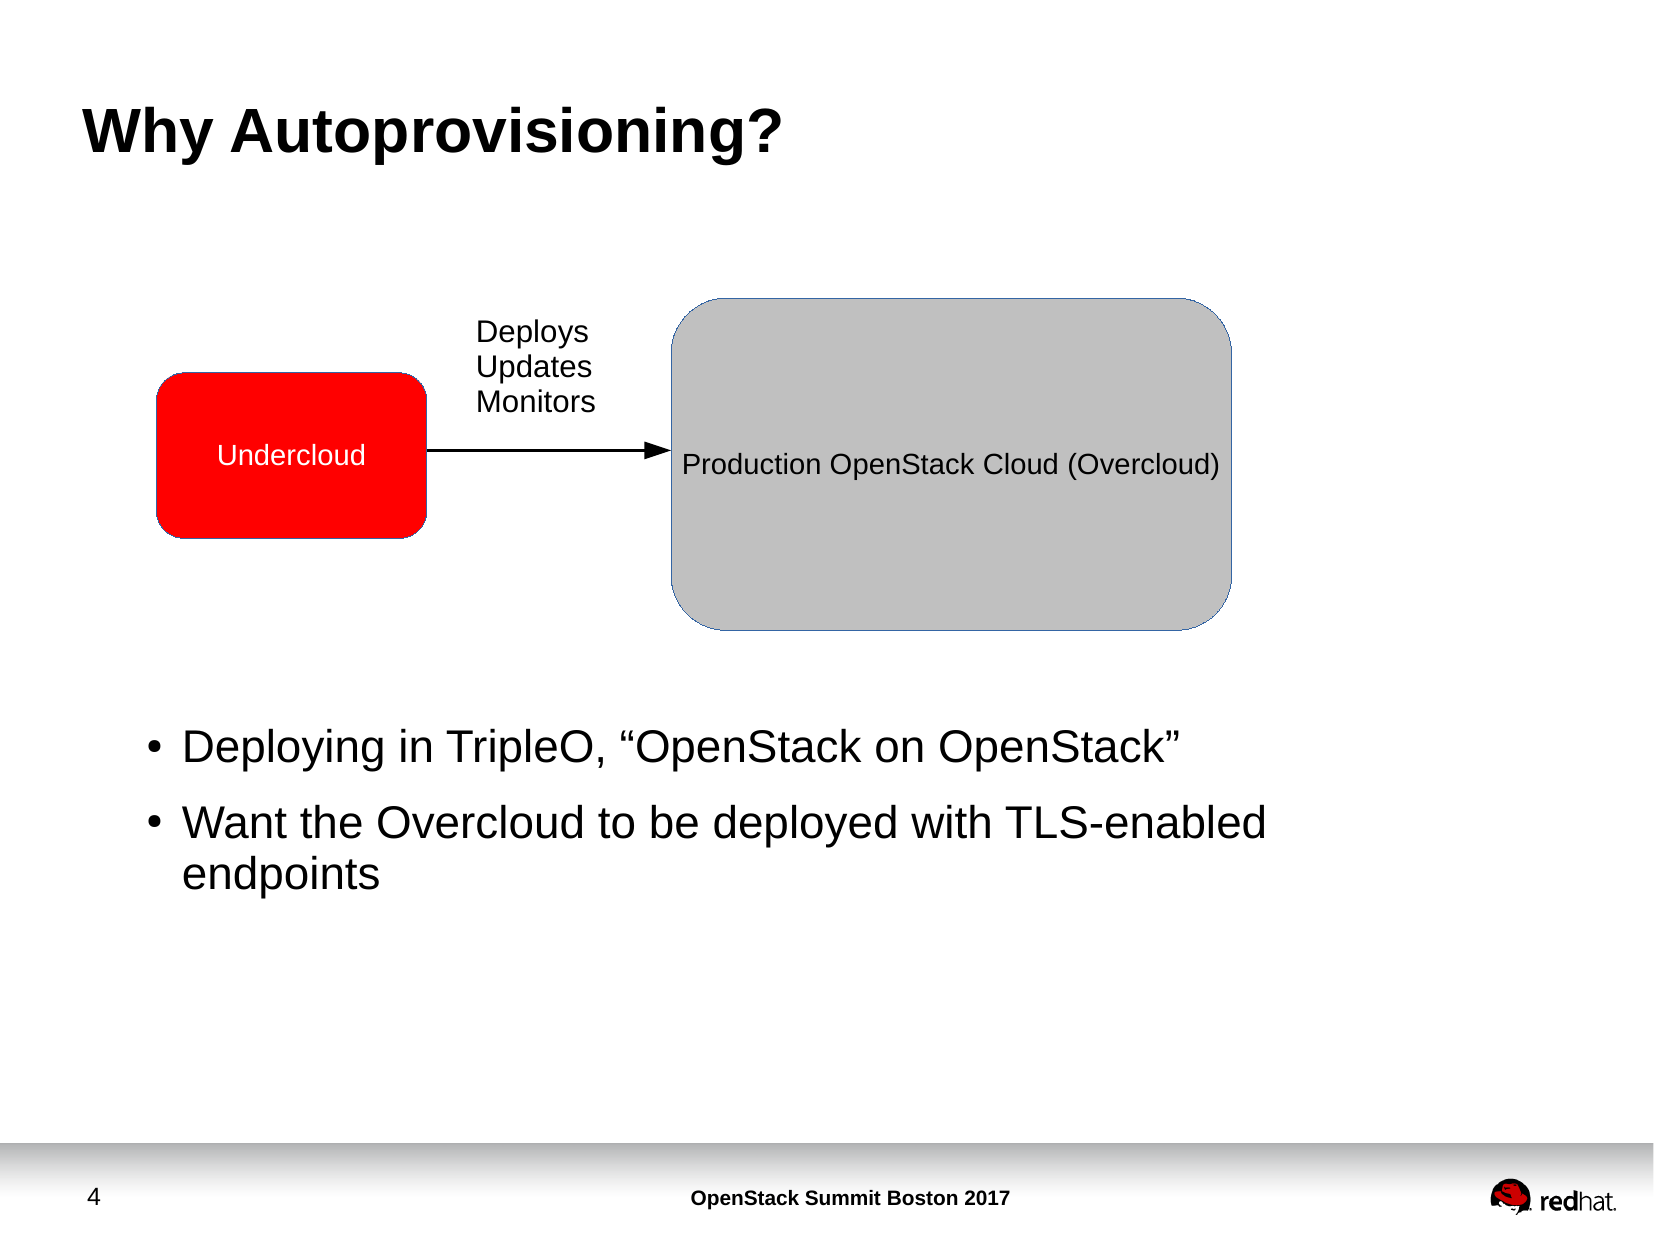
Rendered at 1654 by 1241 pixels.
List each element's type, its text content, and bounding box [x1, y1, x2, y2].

text_box Production OpenStack Cloud (Overcloud) [671, 298, 1232, 631]
text_box Deploying in TripleO, “OpenStack on OpenStack” Want the Overcloud to be deployed with TLS-enabled endpoints [131, 714, 1378, 907]
title Why Autoprovisioning? [82, 37, 1571, 226]
text_box Deploys Updates Monitors [461, 307, 622, 438]
text_box Undercloud [156, 372, 427, 539]
picture [0, 1143, 1654, 1241]
